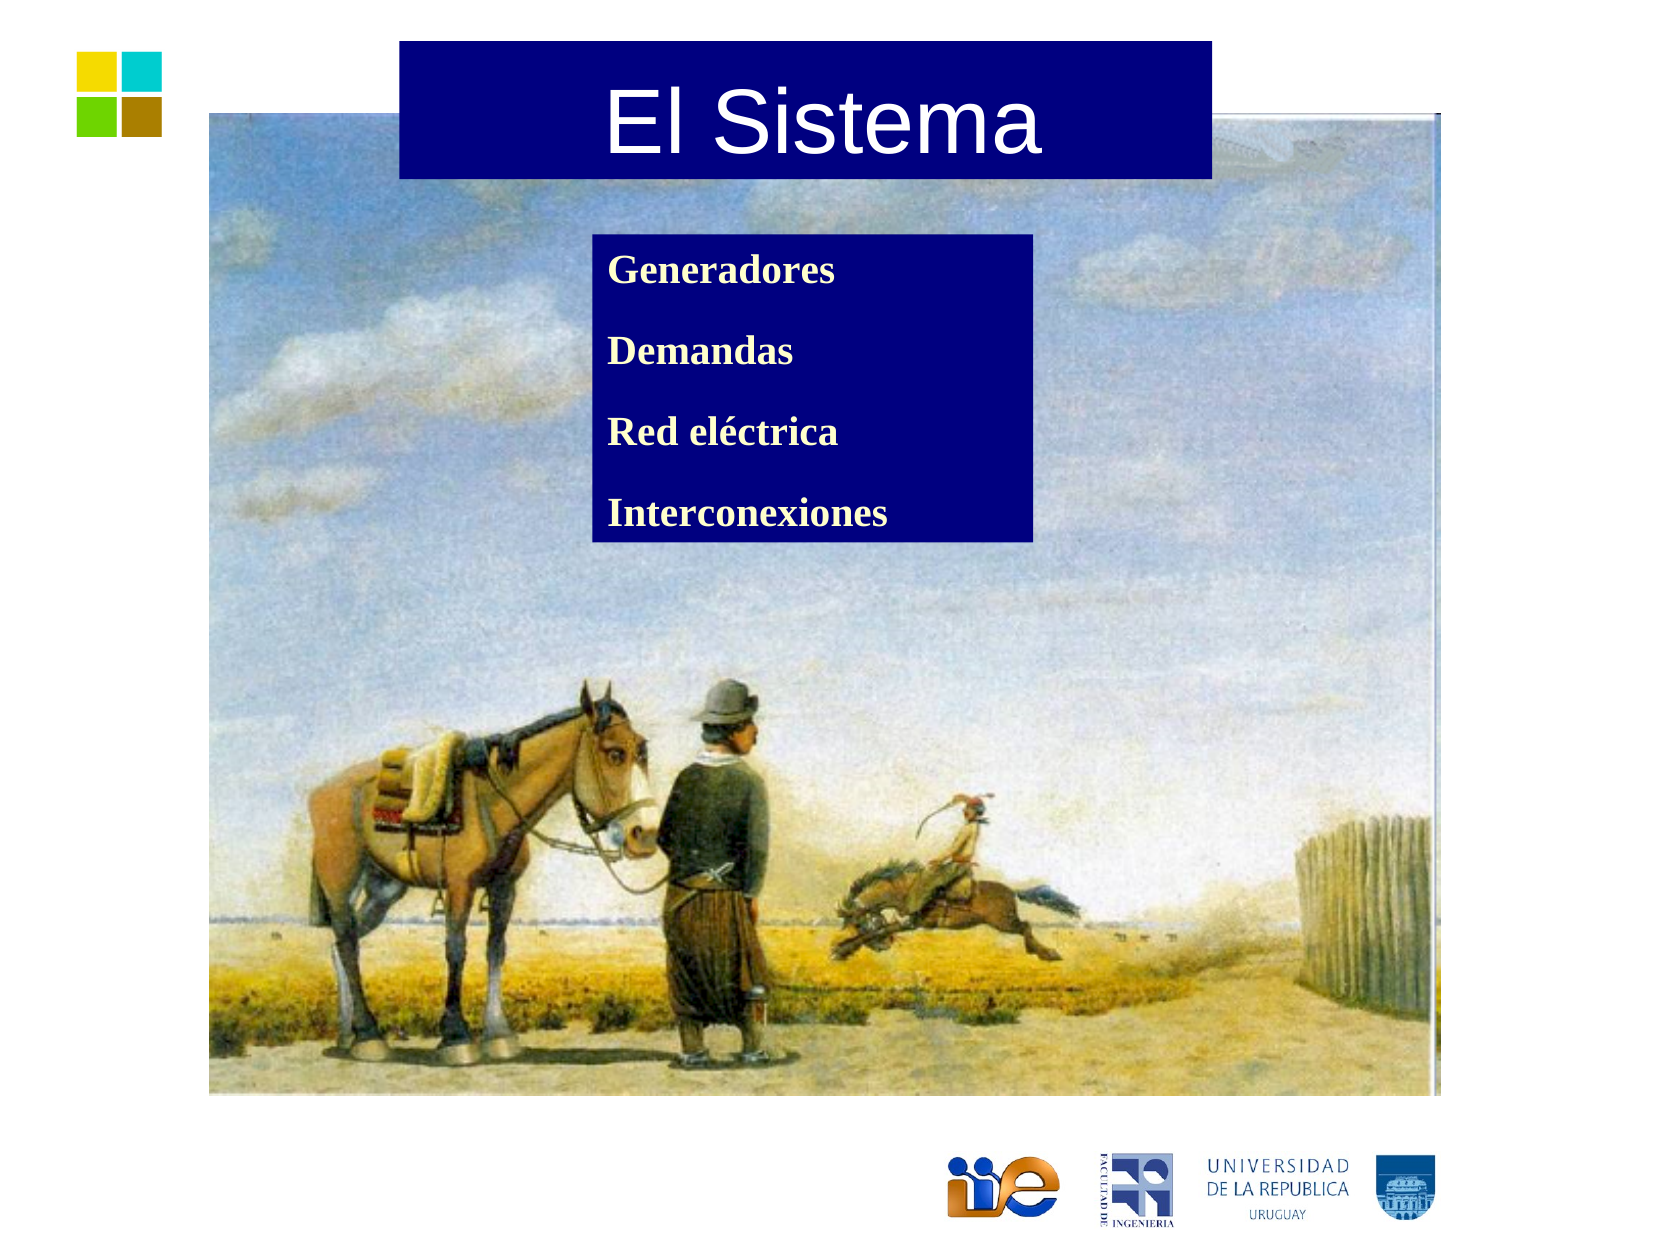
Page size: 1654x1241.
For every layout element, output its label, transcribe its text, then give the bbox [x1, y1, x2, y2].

picture [74, 49, 165, 140]
text_box Generadores Demandas Red eléctrica Interconexiones [592, 234, 1034, 543]
picture [932, 1151, 1441, 1230]
title El Sistema [399, 41, 1213, 180]
picture [209, 113, 1441, 1096]
